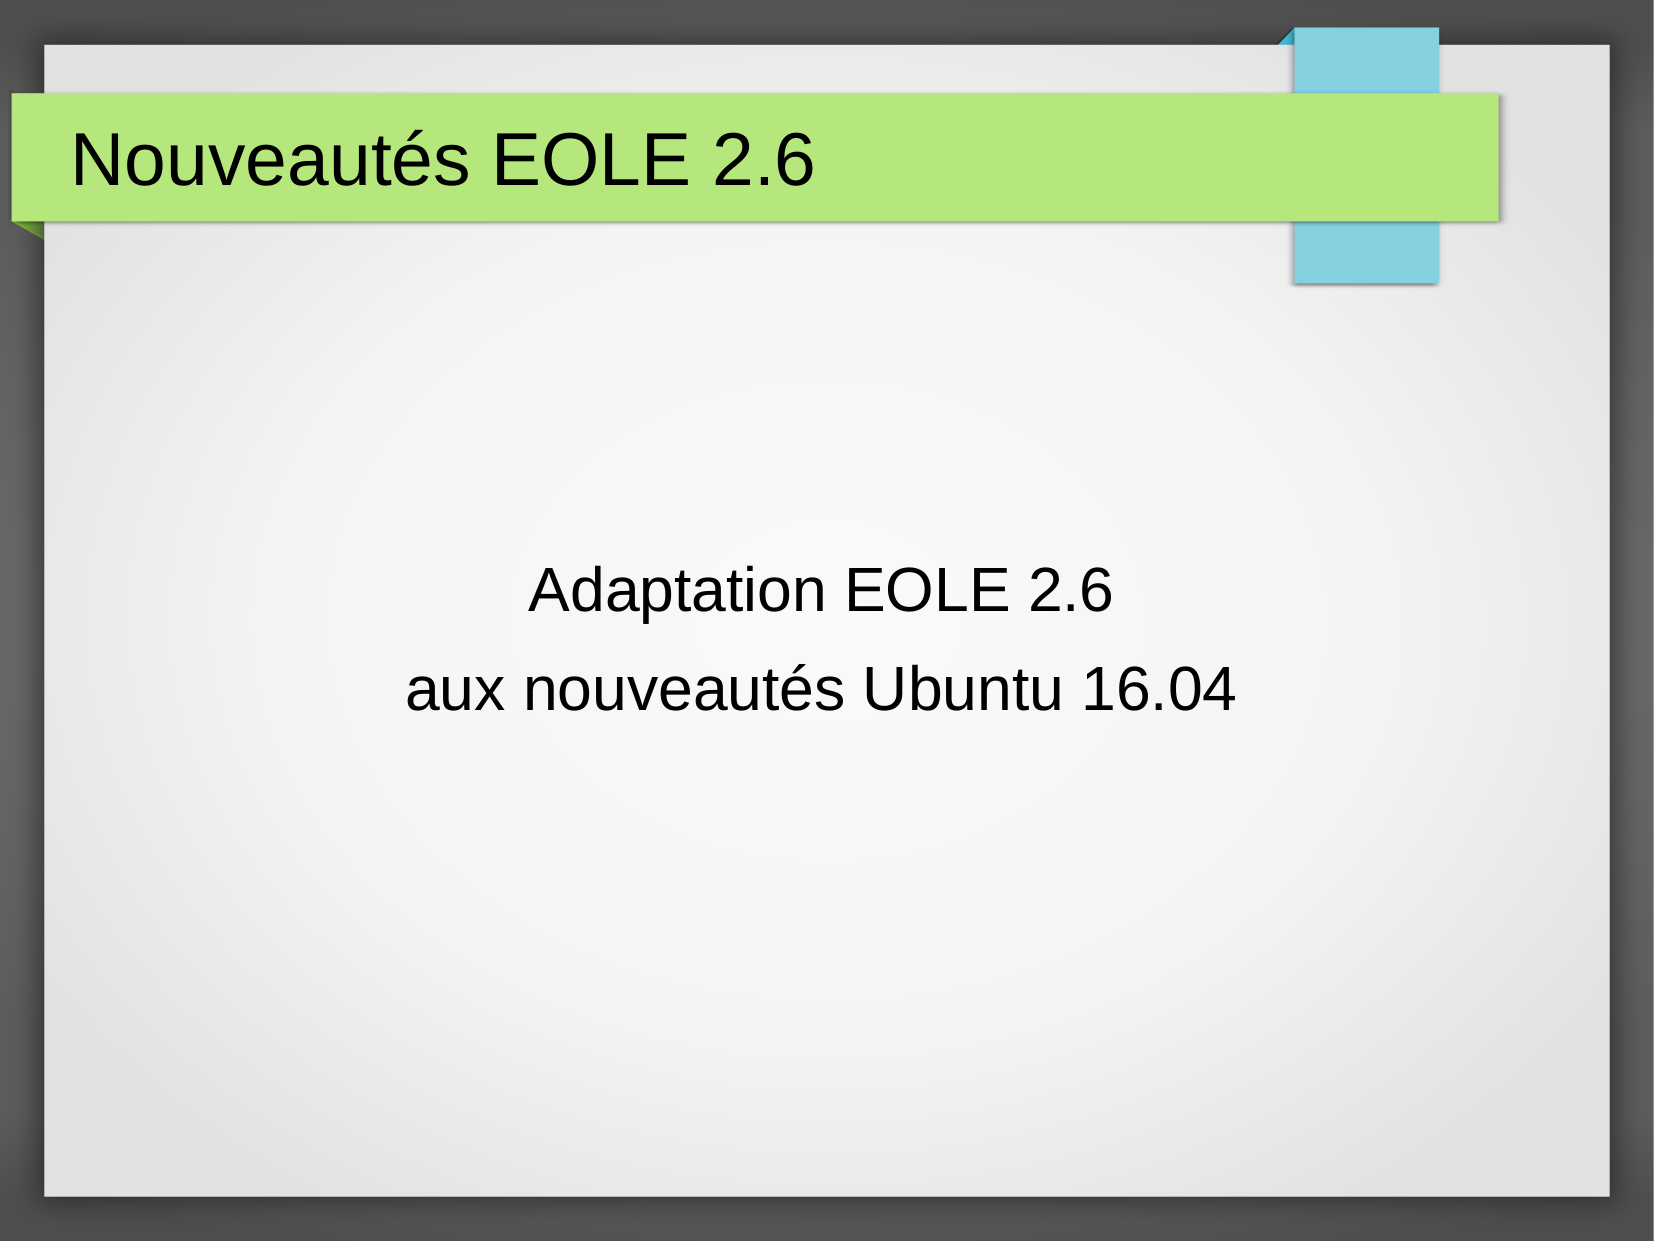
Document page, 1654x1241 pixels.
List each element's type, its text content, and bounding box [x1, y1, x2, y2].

picture [0, 0, 1654, 1241]
list Adaptation EOLE 2.6 aux nouveautés Ubuntu 16.04 [94, 555, 1550, 791]
title Nouveautés EOLE 2.6 [70, 75, 1252, 244]
